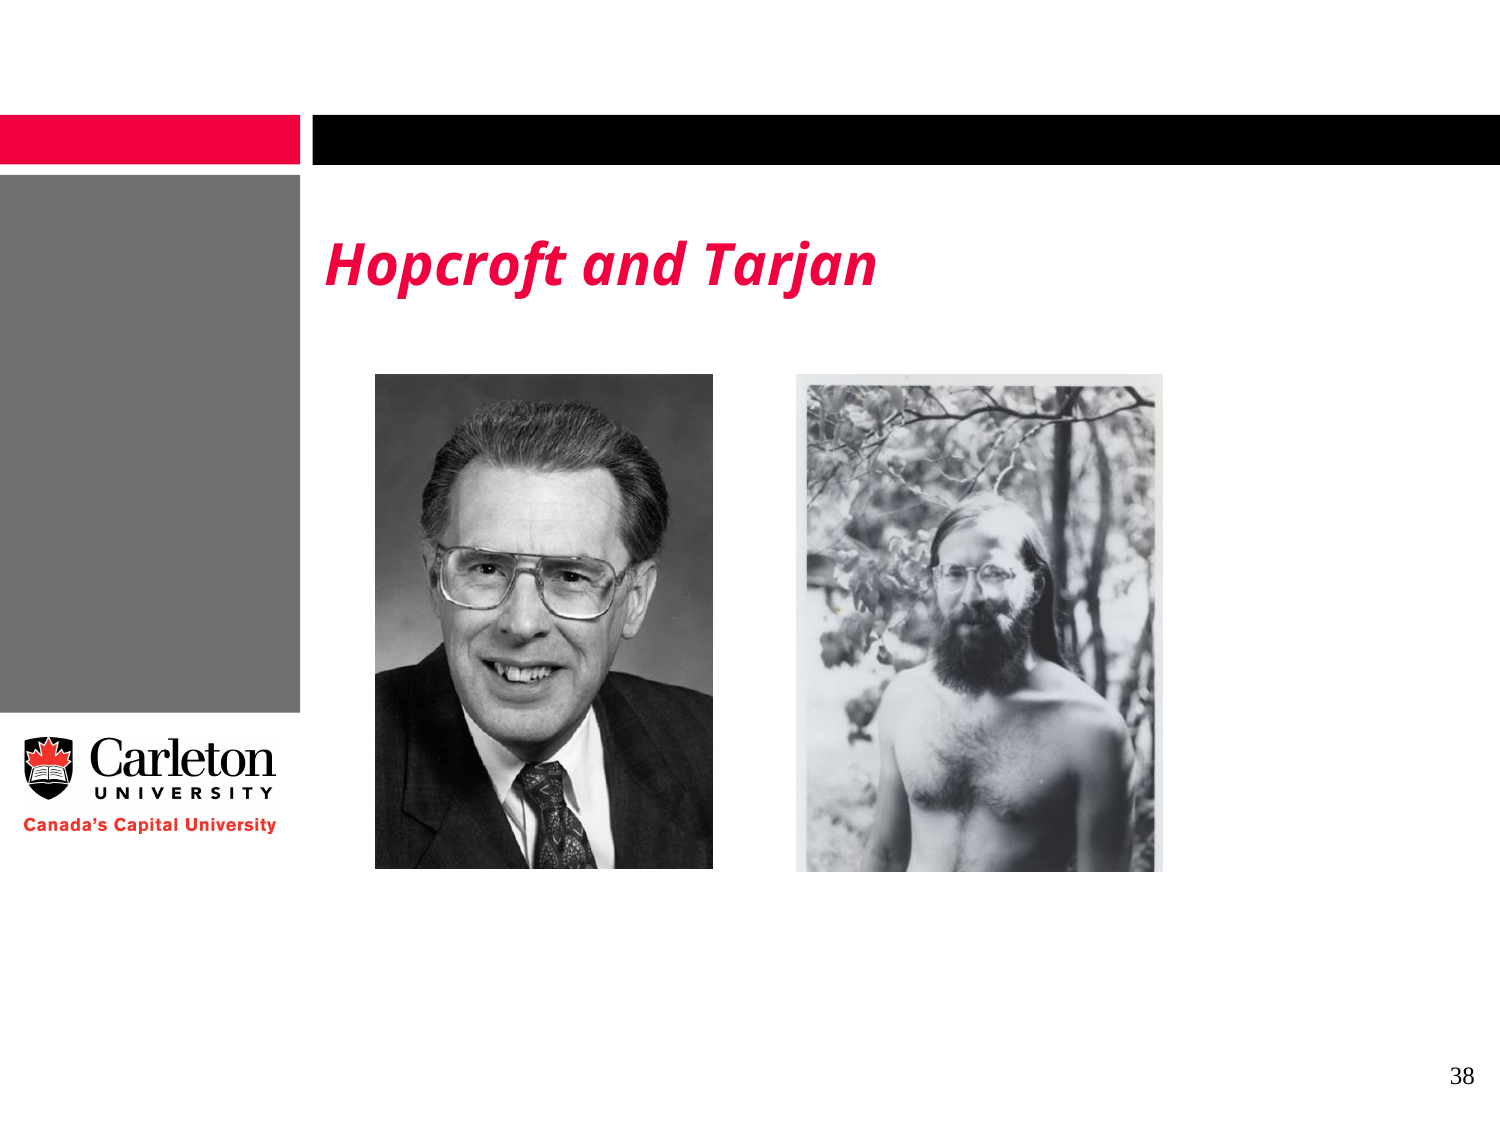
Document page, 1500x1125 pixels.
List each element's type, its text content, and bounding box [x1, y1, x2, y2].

picture [375, 374, 713, 869]
picture [24, 737, 276, 834]
picture [796, 374, 1163, 872]
title Hopcroft and Tarjan [324, 194, 1450, 331]
